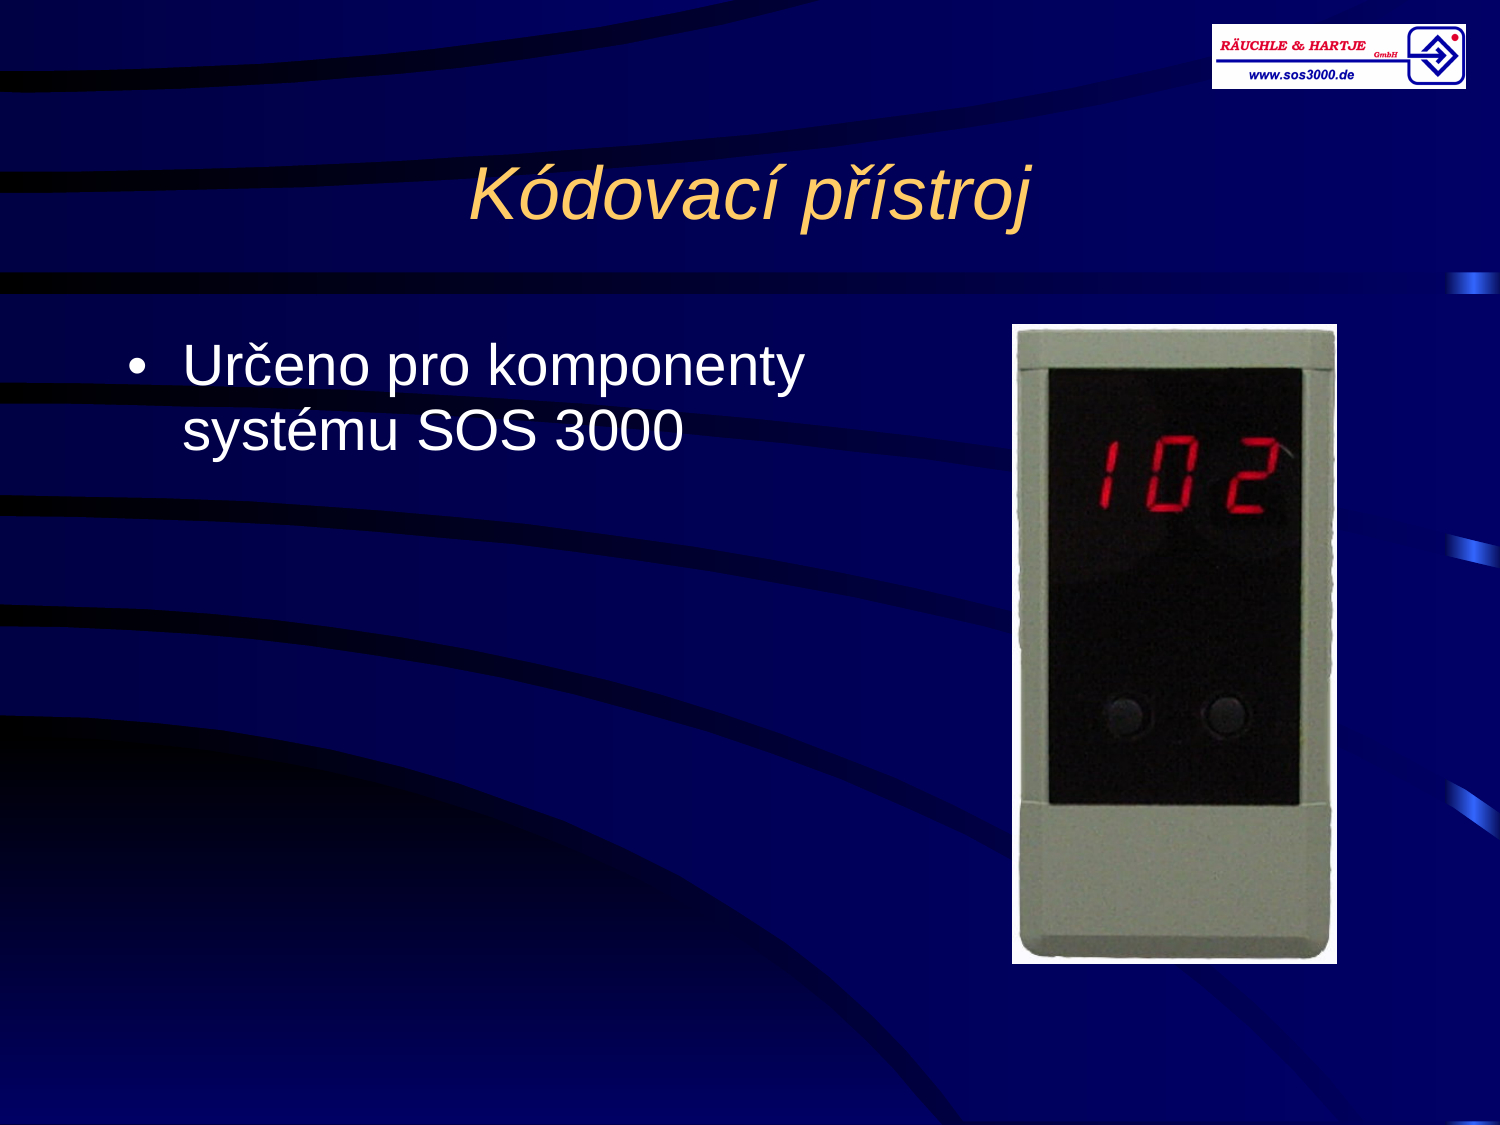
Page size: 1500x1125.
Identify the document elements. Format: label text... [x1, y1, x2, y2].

title Kódovací přístroj [112, 99, 1388, 288]
picture [1212, 24, 1466, 89]
list Určeno pro komponenty systému SOS 3000 [112, 324, 951, 1076]
picture [1012, 324, 1337, 964]
